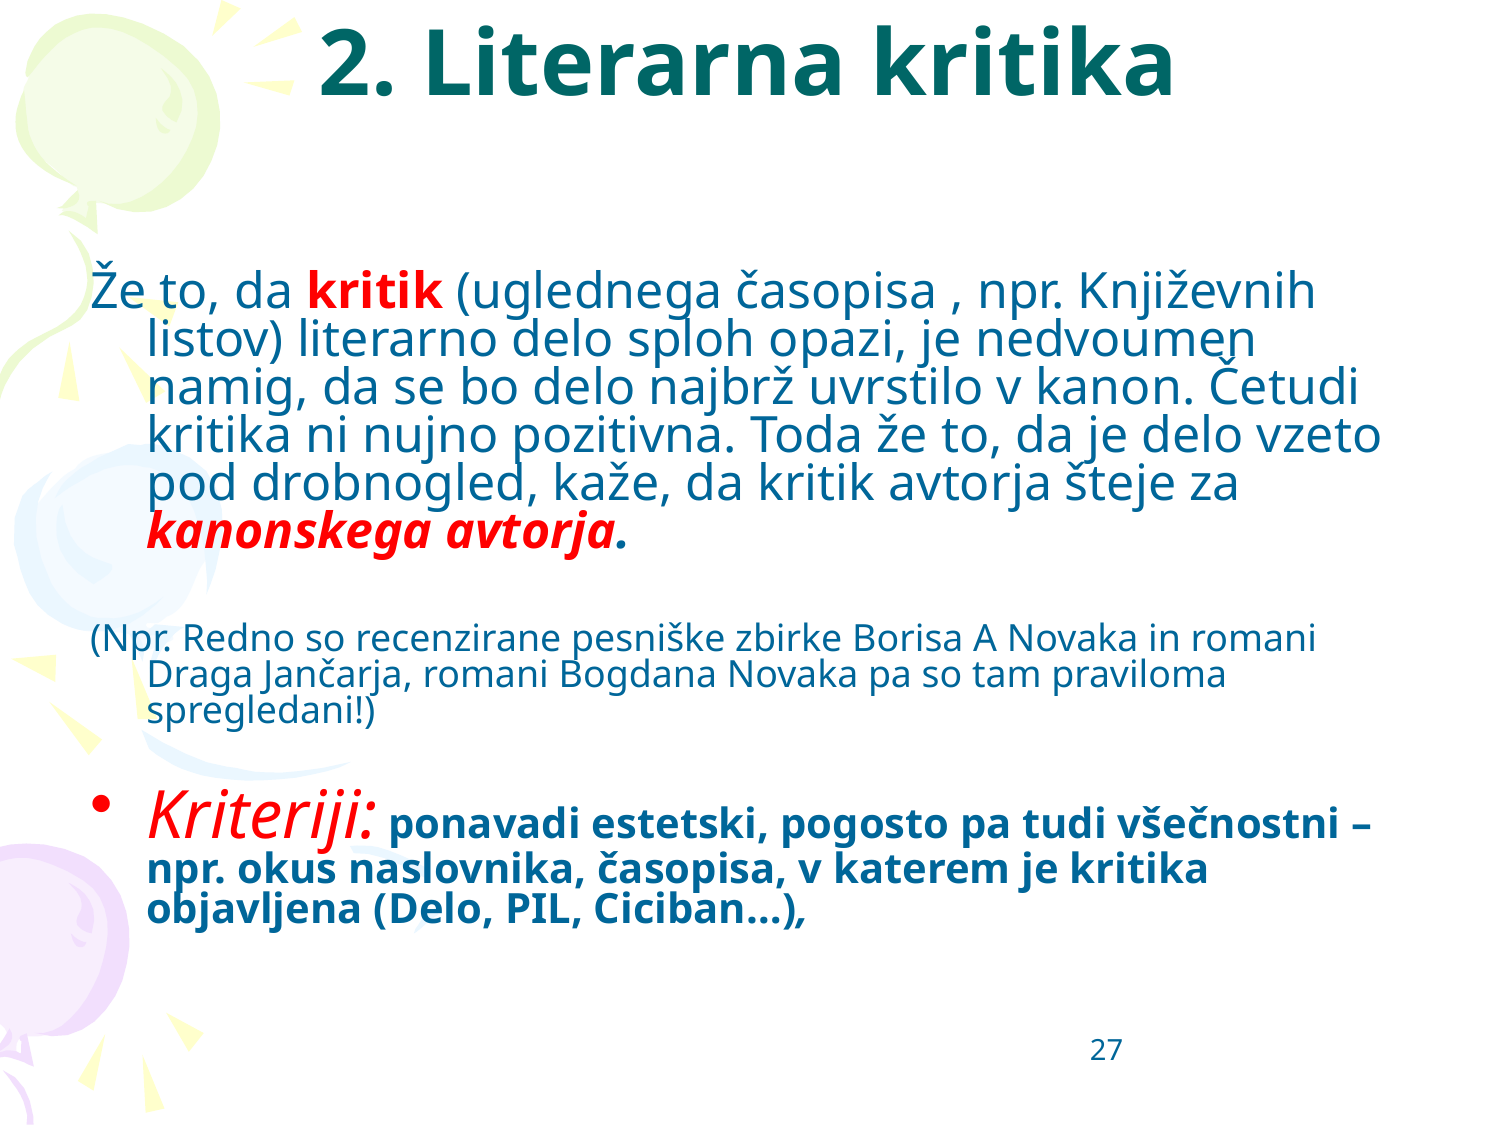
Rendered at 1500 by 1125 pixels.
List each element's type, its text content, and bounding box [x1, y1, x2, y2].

list Že to, da kritik (uglednega časopisa , npr. Književnih listov) literarno delo sploh opazi, je nedvoumen namig, da se bo delo najbrž uvrstilo v kanon. Četudi kritika ni nujno pozitivna. Toda že to, da je delo vzeto pod drobnogled, kaže, da kritik avtorja šteje za kanonskega avtorja. (Npr. Redno so recenzirane pesniške zbirke Borisa A Novaka in romani Draga Jančarja, romani Bogdana Novaka pa so tam praviloma spregledani!) Kriteriji: ponavadi estetski, pogosto pa tudi všečnostni – npr. okus naslovnika, časopisa, v katerem je kritika objavljena (Delo, PIL, Ciciban…), [75, 262, 1425, 994]
title 2. Literarna kritika [72, 16, 1425, 233]
slide_number <number> [1074, 1024, 1425, 1100]
